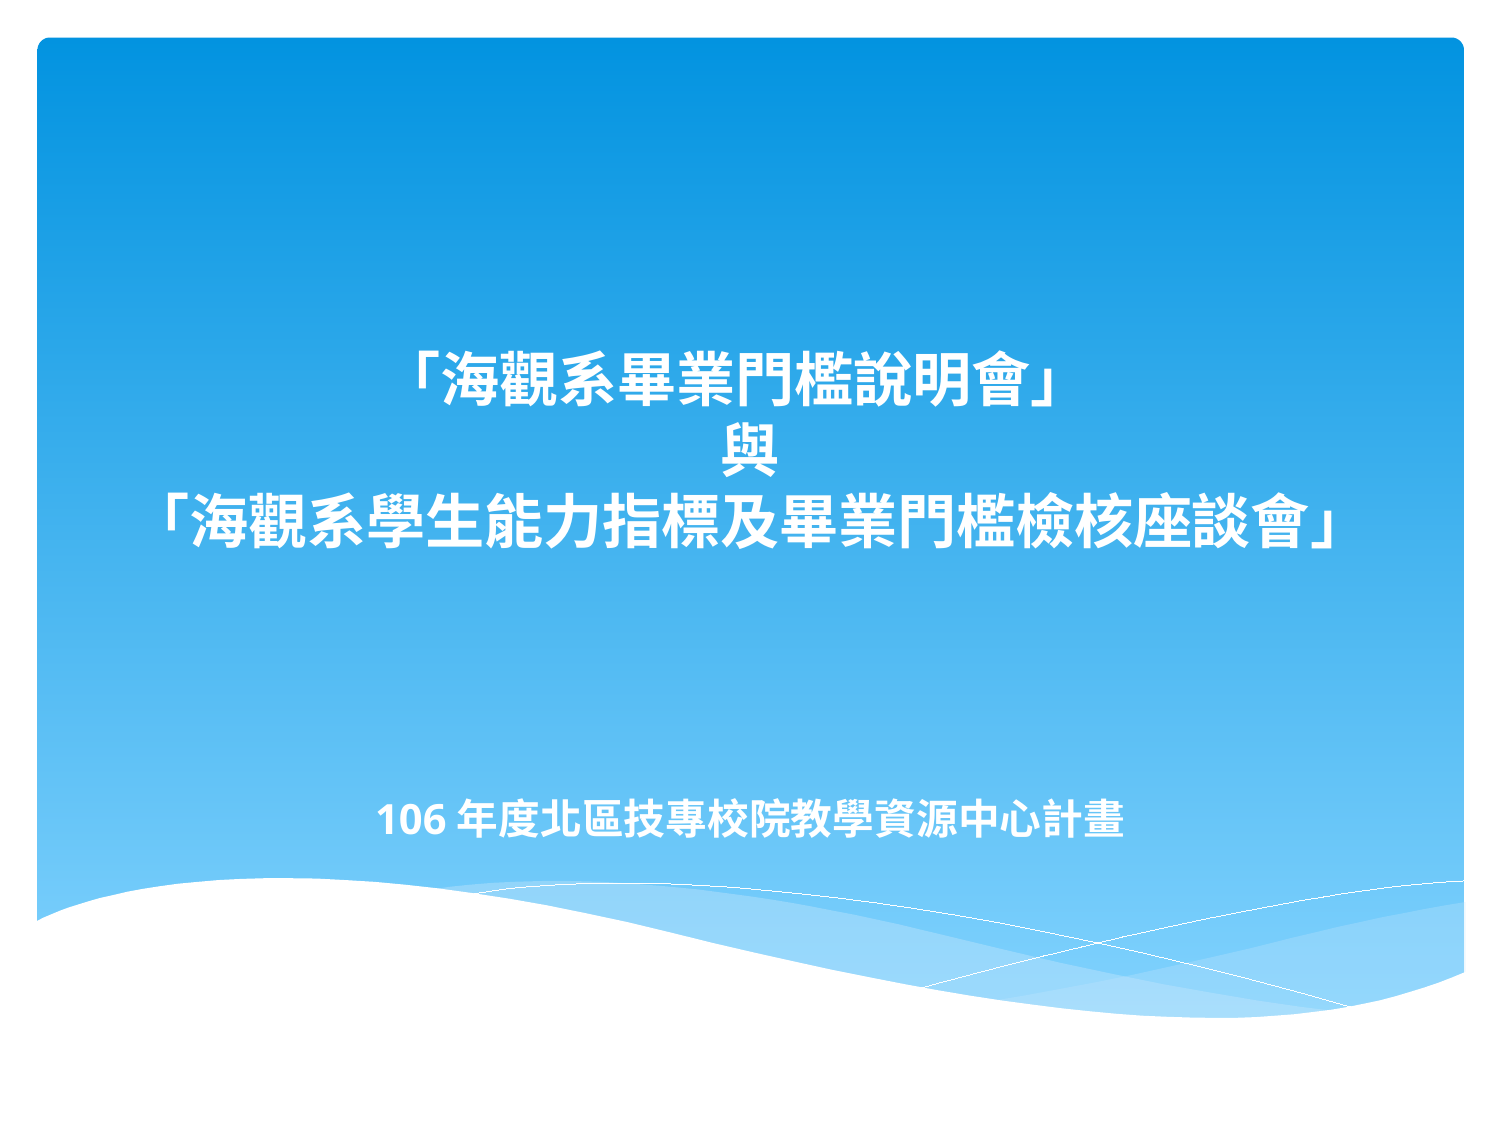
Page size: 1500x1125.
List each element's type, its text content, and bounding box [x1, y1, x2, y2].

subtitle 106年度北區技專校院教學資源中心計畫 [225, 785, 1276, 925]
title 「海觀系畢業門檻說明會」 與 「海觀系學生能力指標及畢業門檻檢核座談會」 [112, 97, 1388, 634]
